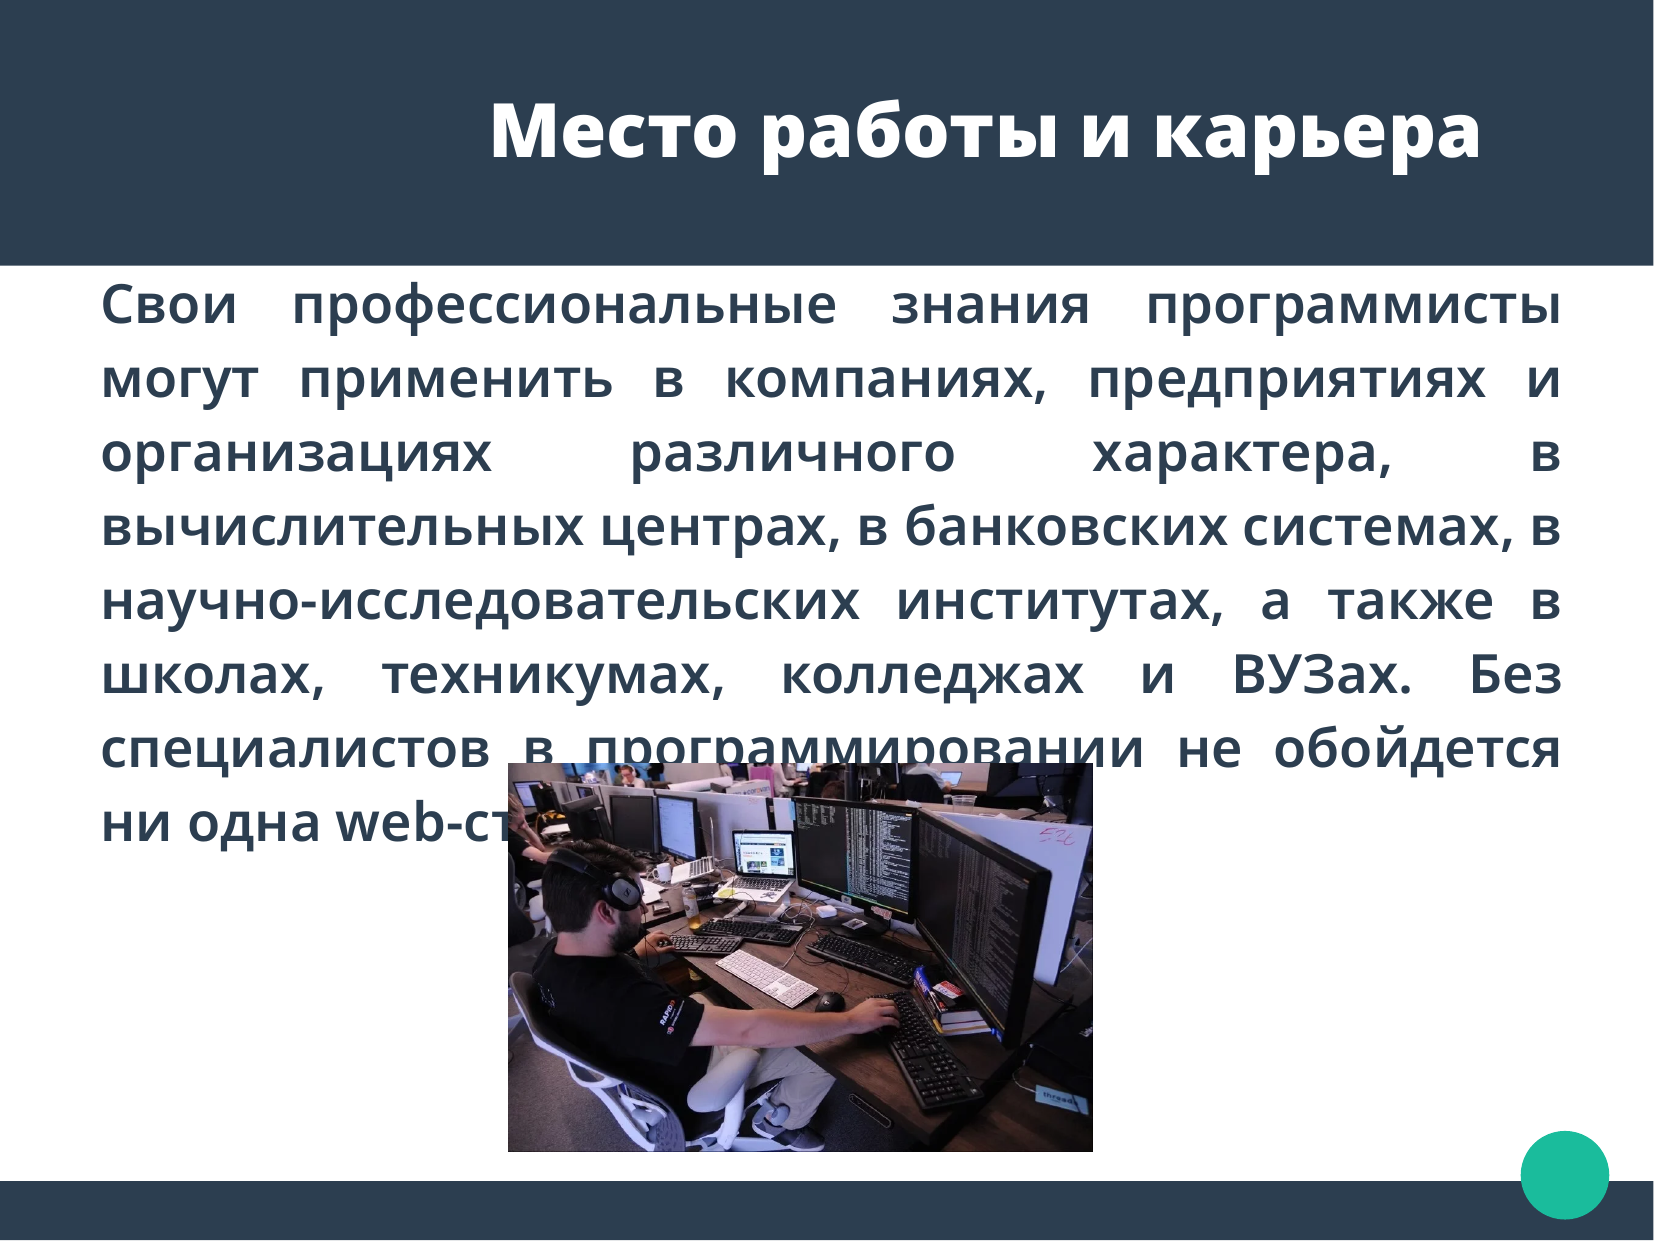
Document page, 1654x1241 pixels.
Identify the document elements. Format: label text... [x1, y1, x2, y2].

list Свои профессиональные знания программисты могут применить в компаниях, предприятиях и организациях различного характера, в вычислительных центрах, в банковских системах, в научно-исследовательских институтах, а также в школах, техникумах, колледжах и ВУЗах. Без специалистов в программировании не обойдется ни одна web-студия и IT-компания. [29, 265, 1565, 1093]
picture [508, 763, 1093, 1152]
title Место работы и карьера [59, 49, 1595, 207]
